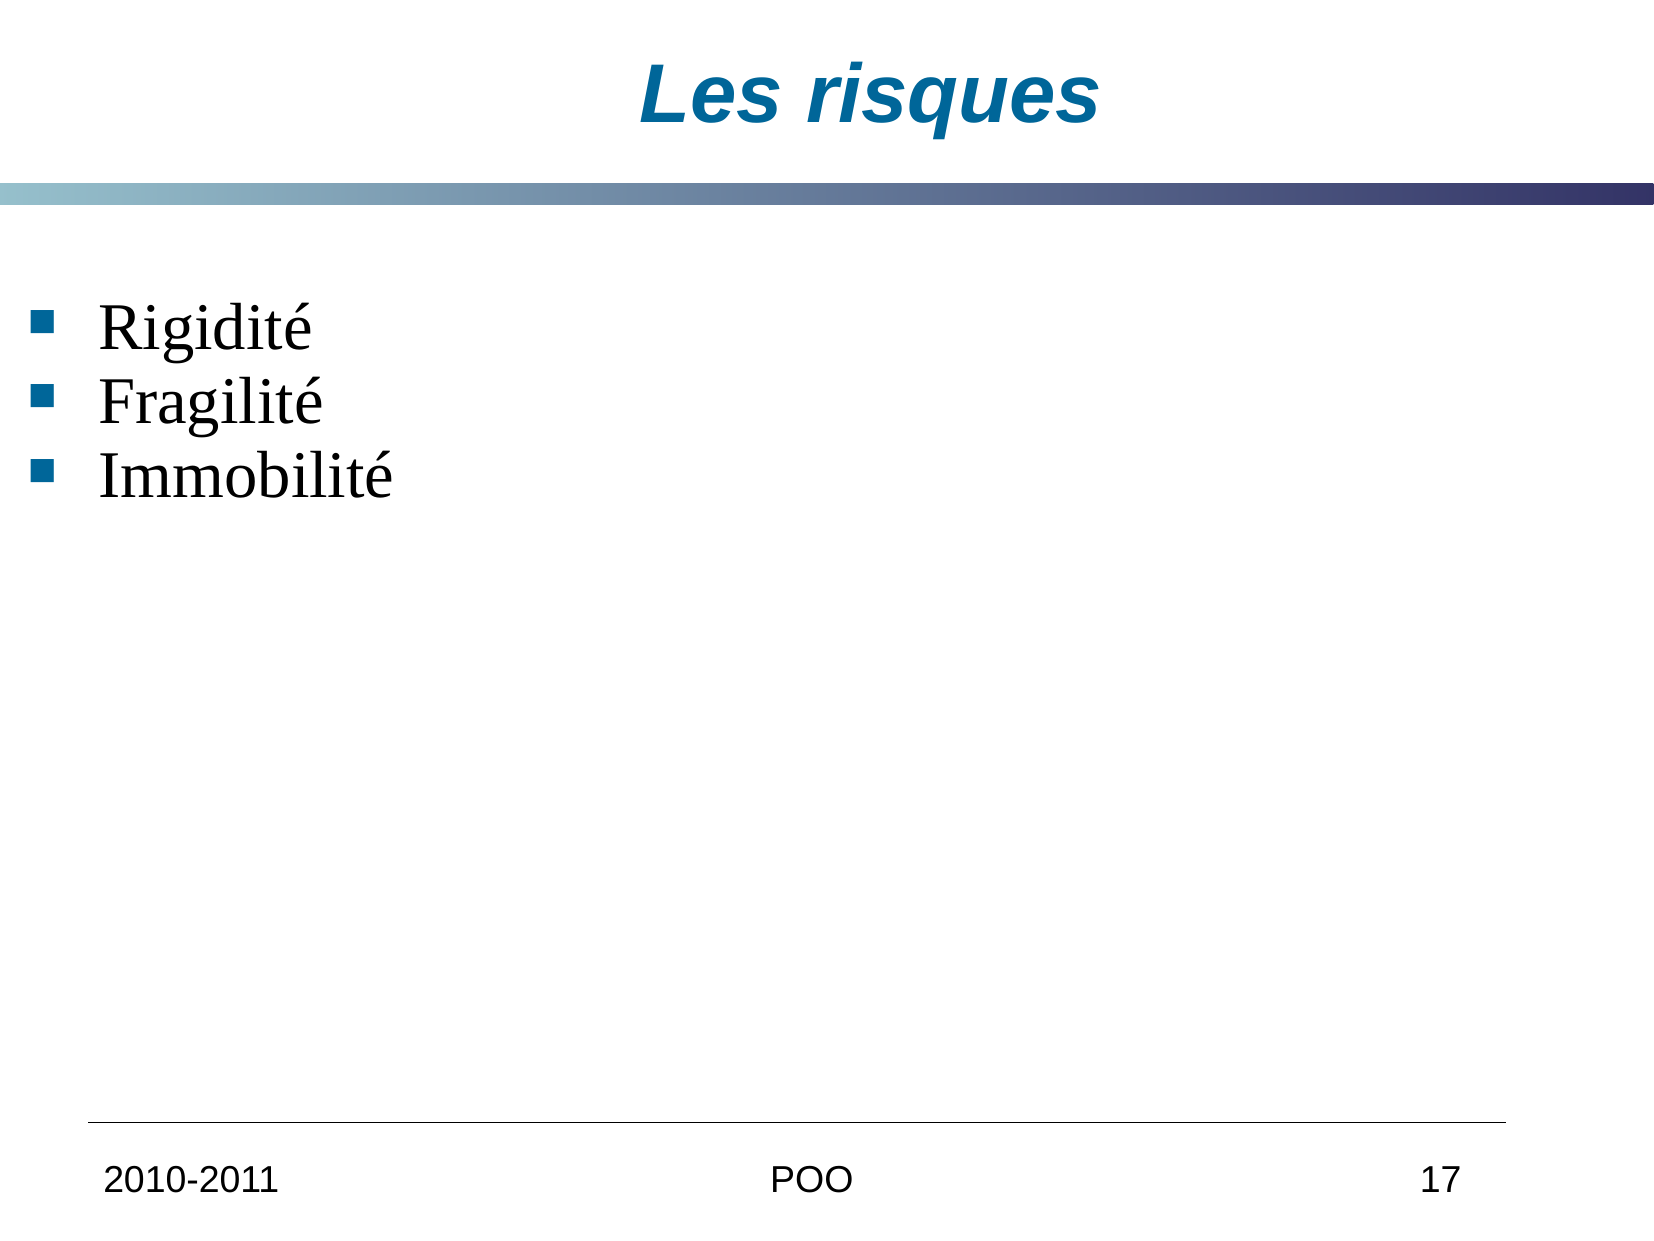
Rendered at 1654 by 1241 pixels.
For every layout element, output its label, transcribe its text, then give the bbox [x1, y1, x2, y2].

list Rigidité Fragilité Immobilité [15, 290, 1639, 1208]
title Les risques [236, 9, 1506, 178]
